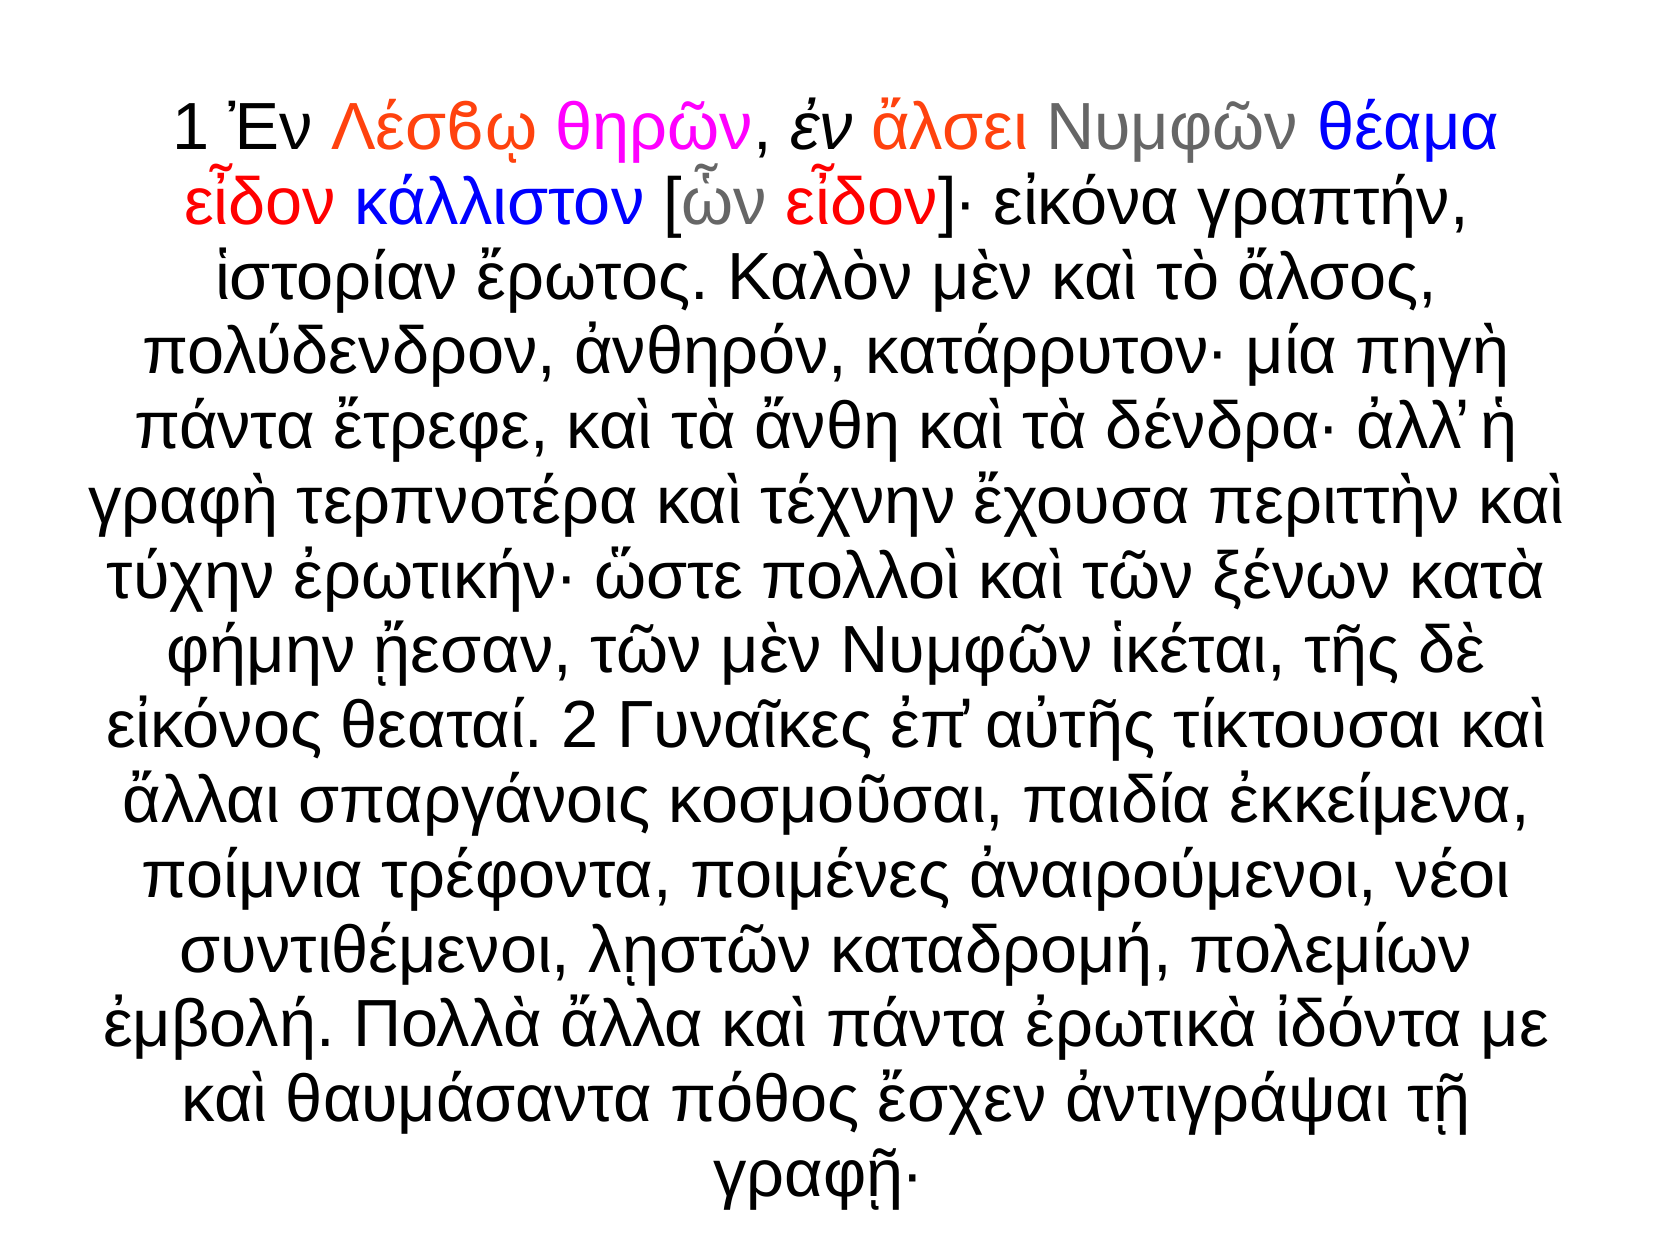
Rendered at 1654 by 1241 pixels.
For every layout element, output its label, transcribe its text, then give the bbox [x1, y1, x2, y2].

subtitle 1 Ἐν Λέσϐῳ θηρῶν, ἐν ἄλσει Νυμφῶν θέαμα εἶδον κάλλιστον [ὧν εἶδον]· εἰκόνα γραπτήν, ἱστορίαν ἔρωτος. Καλὸν μὲν καὶ τὸ ἄλσος, πολύδενδρον, ἀνθηρόν, κατάρρυτον· μία πηγὴ πάντα ἔτρεφε, καὶ τὰ ἄνθη καὶ τὰ δένδρα· ἀλλ̓ ἡ γραφὴ τερπνοτέρα καὶ τέχνην ἔχουσα περιττὴν καὶ τύχην ἐρωτικήν· ὥστε πολλοὶ καὶ τῶν ξένων κατὰ φήμην ᾔεσαν, τῶν μὲν Νυμφῶν ἱκέται, τῆς δὲ εἰκόνος θεαταί. 2 Γυναῖκες ἐπ̓ αὐτῆς τίκτουσαι καὶ ἄλλαι σπαργάνοις κοσμοῦσαι, παιδία ἐκκείμενα, ποίμνια τρέφοντα, ποιμένες ἀναιρούμενοι, νέοι συντιθέμενοι, λῃστῶν καταδρομή, πολεμίων ἐμβολή. Πολλὰ ἄλλα καὶ πάντα ἐρωτικὰ ἰδόντα με καὶ θαυμάσαντα πόθος ἔσχεν ἀντιγράψαι τῇ γραφῇ· [82, 89, 1571, 1211]
